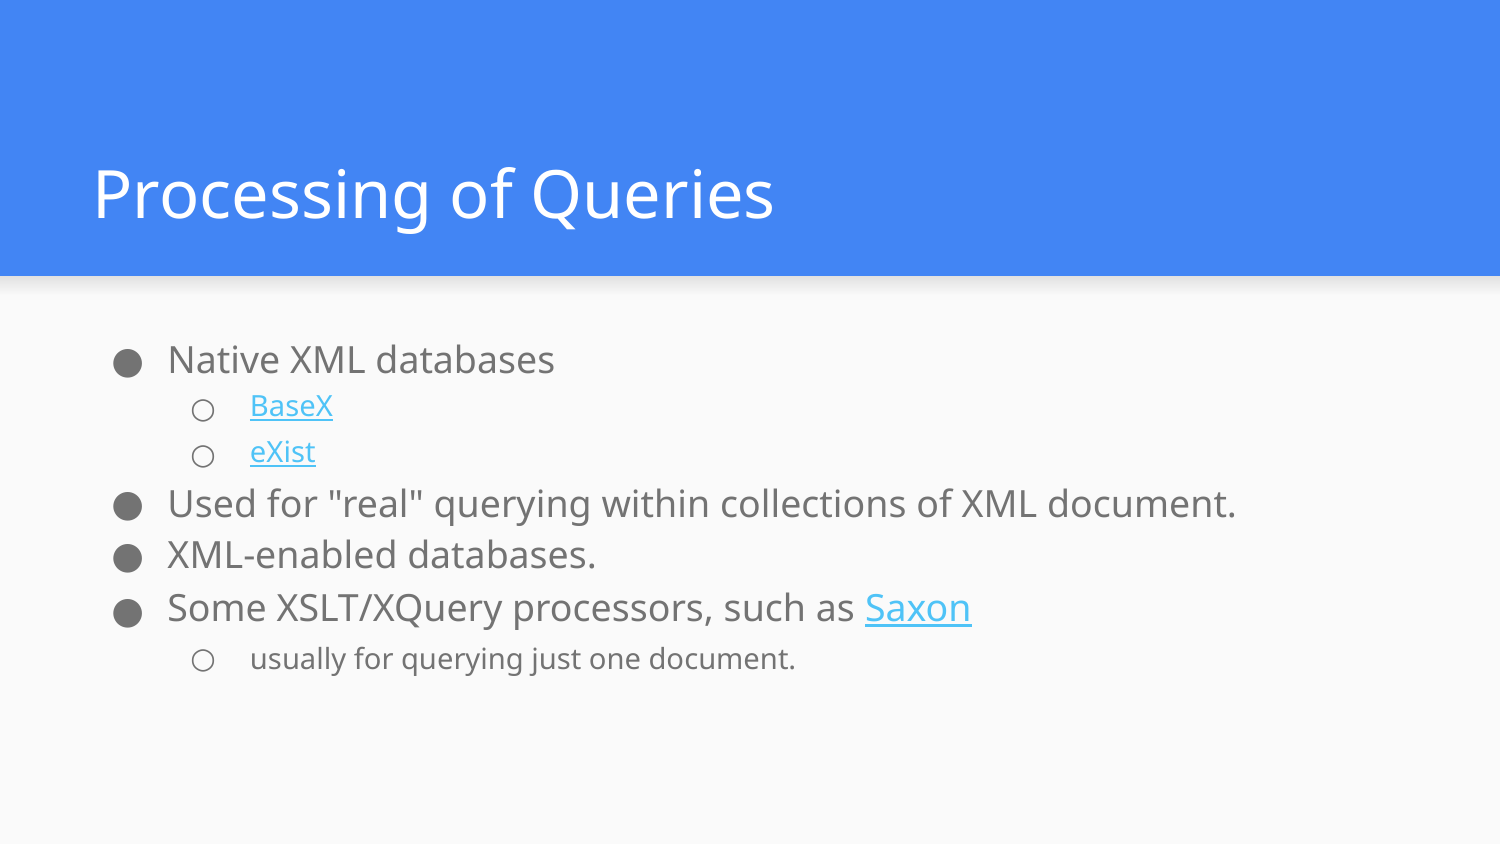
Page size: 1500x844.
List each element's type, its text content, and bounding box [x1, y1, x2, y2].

list Native XML databases BaseX eXist Used for "real" querying within collections of XML document. XML-enabled databases. Some XSLT/XQuery processors, such as Saxon usually for querying just one document. [77, 314, 1427, 760]
title Processing of Queries [77, 121, 1427, 248]
